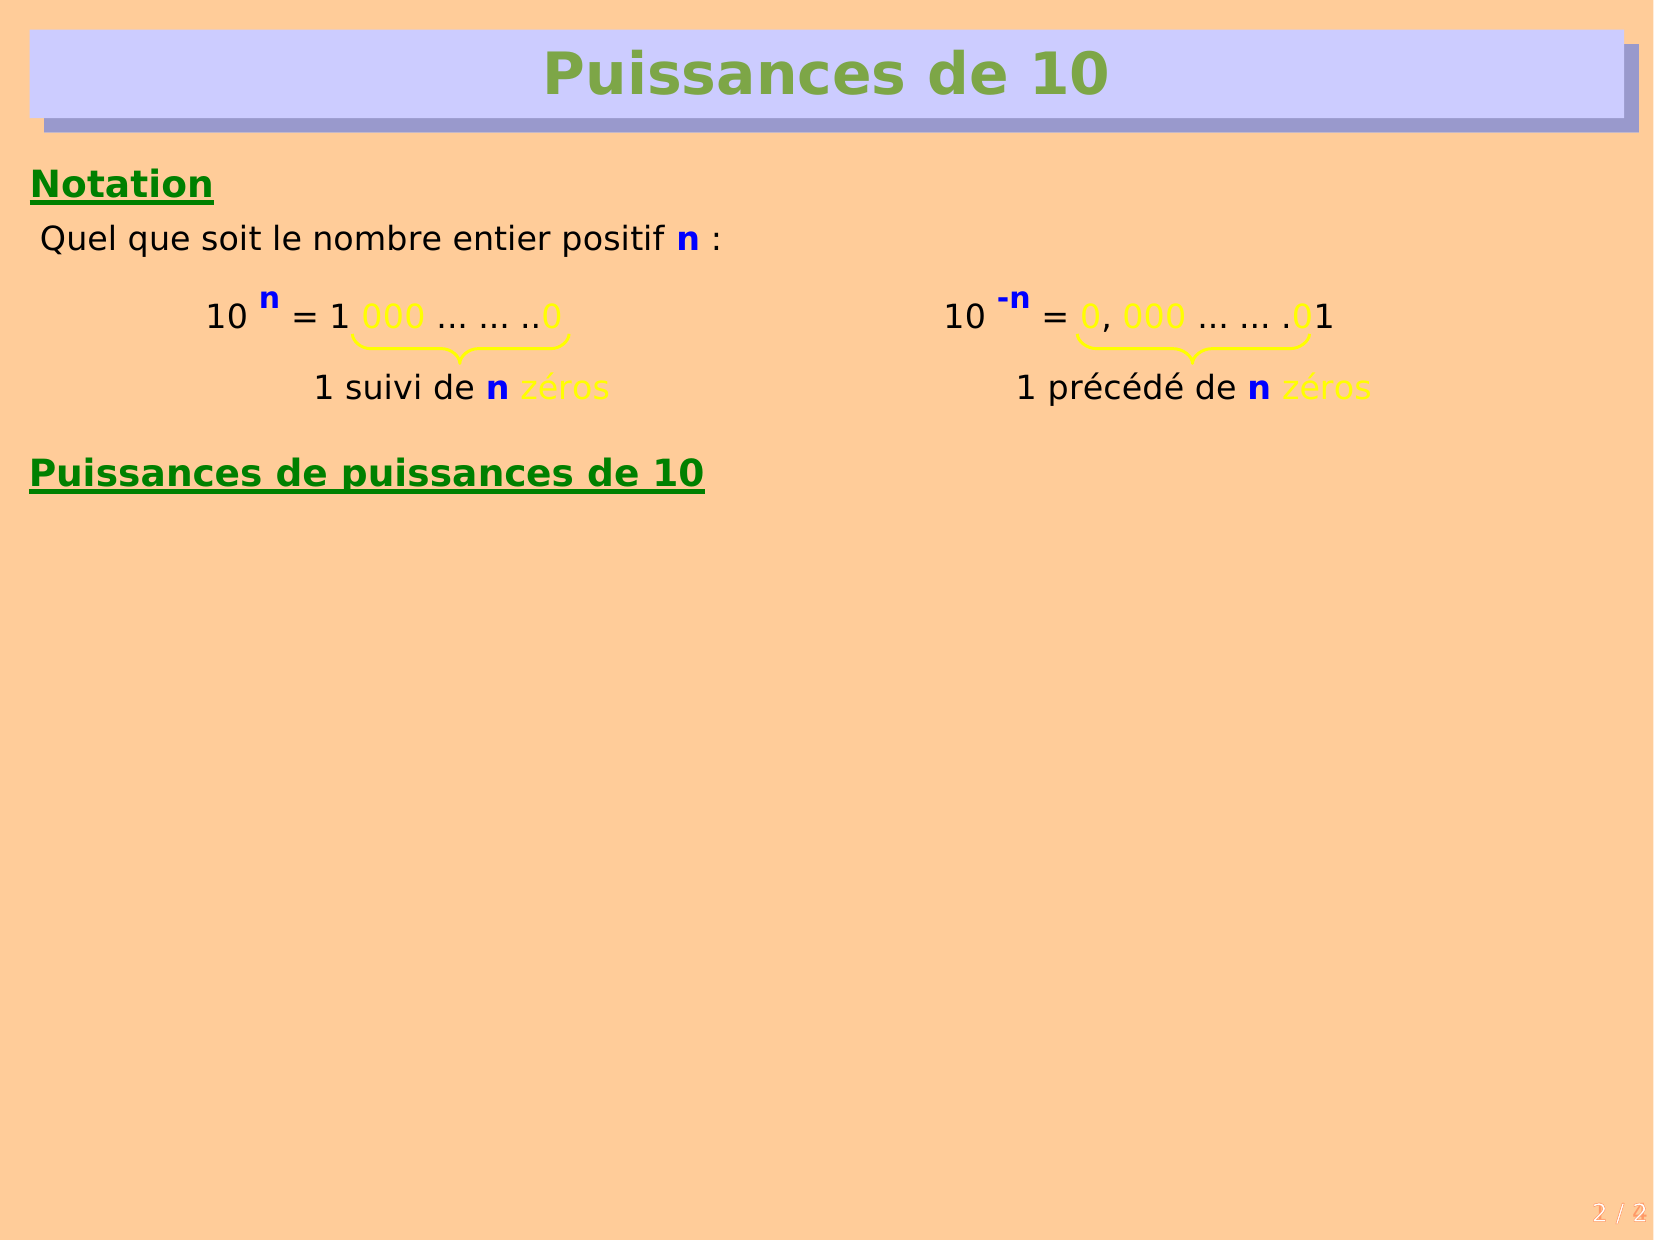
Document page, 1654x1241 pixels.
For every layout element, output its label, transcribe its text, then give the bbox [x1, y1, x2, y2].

text_box 1 précédé de n zéros [1015, 368, 1373, 408]
text_box 10 n = 1 000 ... ... ..0 [205, 280, 572, 337]
text_box Quel que soit le nombre entier positif n : [39, 212, 723, 266]
text_box Notation [29, 162, 215, 207]
text_box 2 / 2 [1591, 1198, 1649, 1235]
text_box 10 -n = 0, 000 ... ... .01 [943, 280, 1344, 337]
text_box Puissances de puissances de 10 [28, 451, 706, 496]
text_box 1 suivi de n zéros [313, 368, 611, 408]
title Puissances de 10 [29, 29, 1625, 119]
